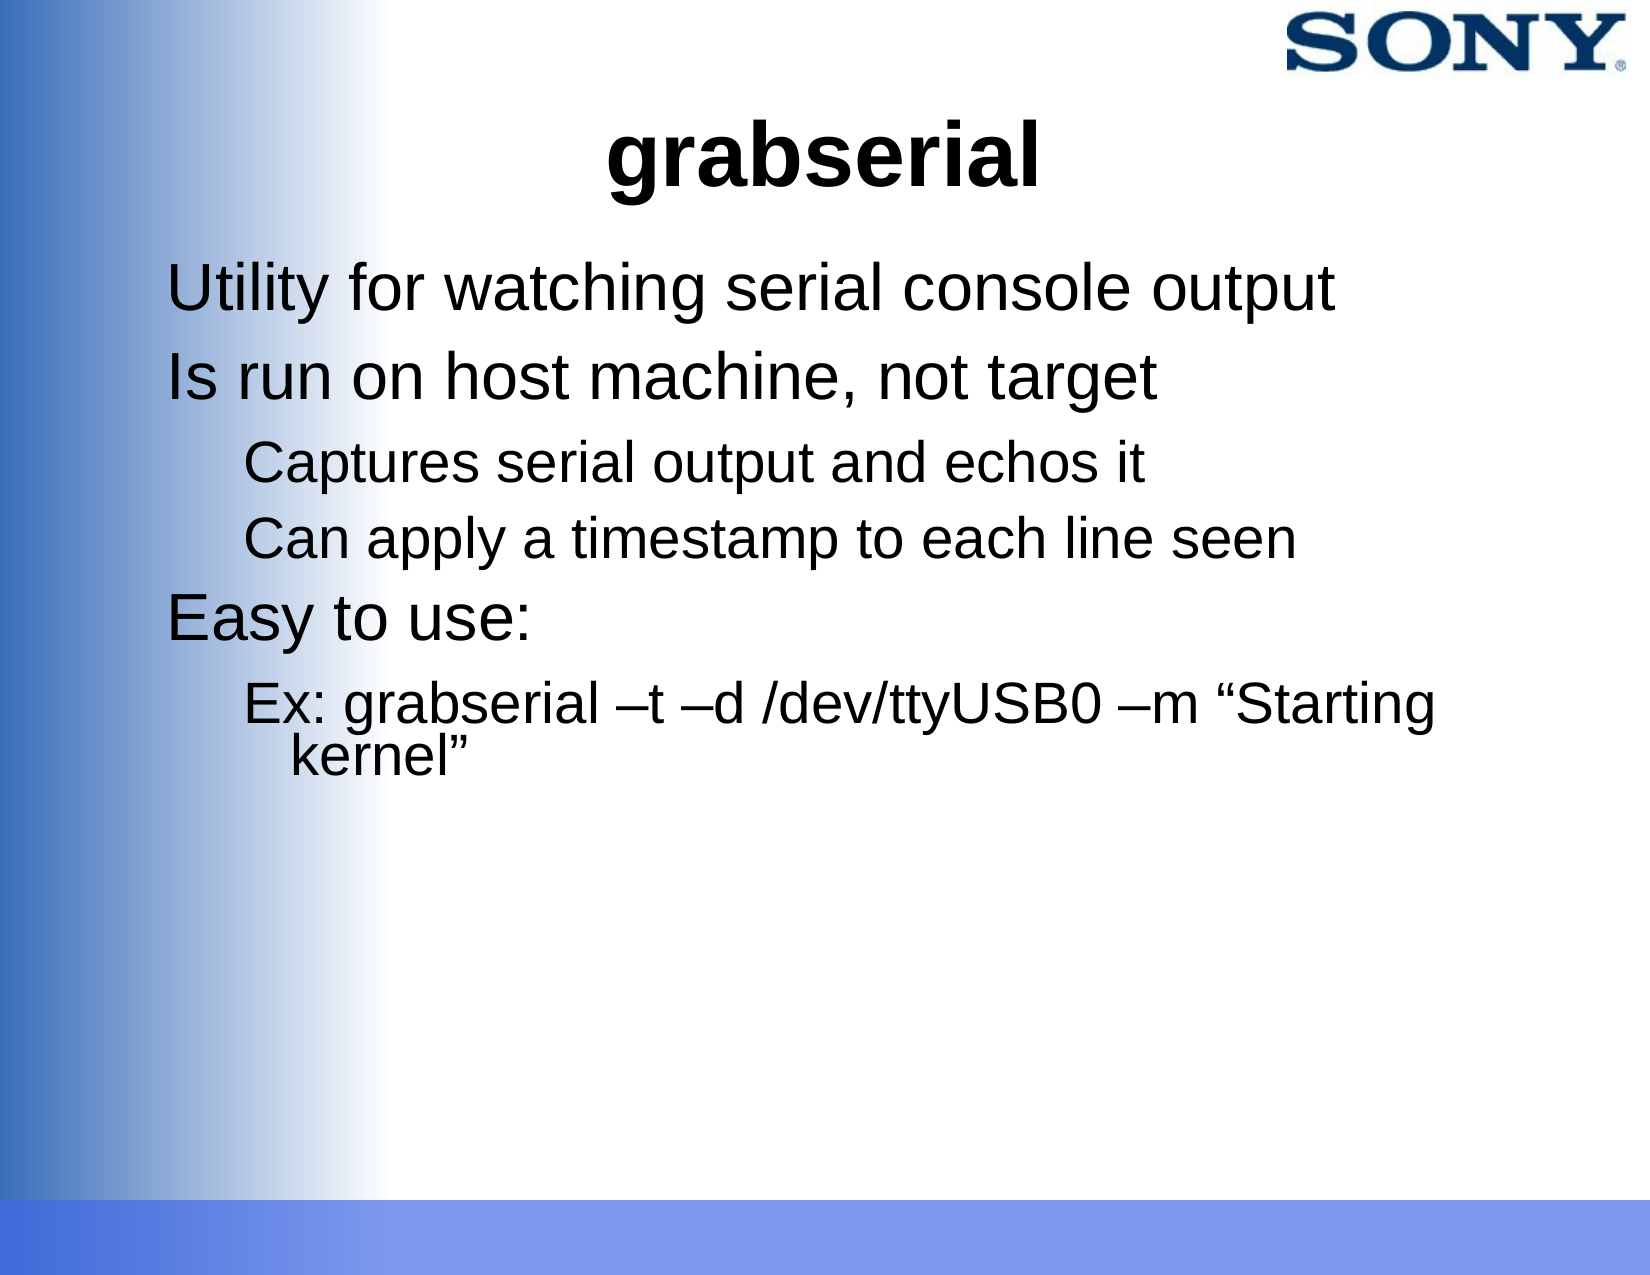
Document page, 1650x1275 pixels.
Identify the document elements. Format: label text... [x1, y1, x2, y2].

list Utility for watching serial console output Is run on host machine, not target Captures serial output and echos it Can apply a timestamp to each line seen Easy to use: Ex: grabserial –t –d /dev/ttyUSB0 –m “Starting kernel” [149, 262, 1499, 1188]
title grabserial [149, 74, 1499, 250]
picture [1287, 0, 1626, 80]
